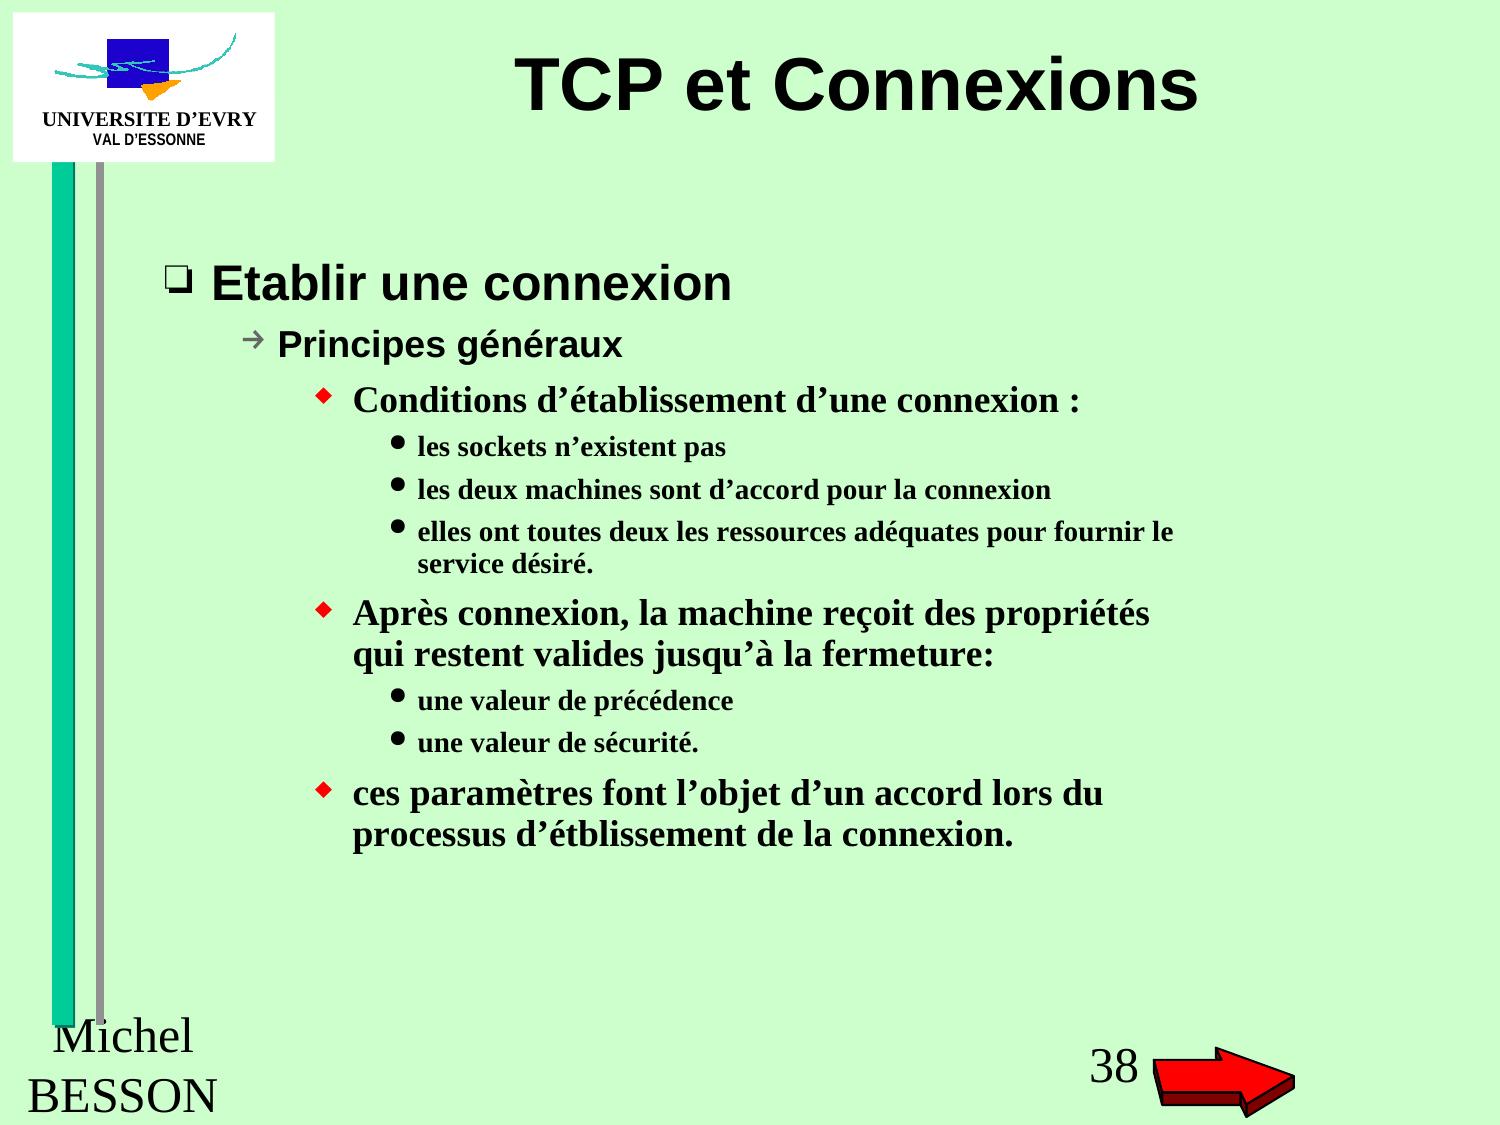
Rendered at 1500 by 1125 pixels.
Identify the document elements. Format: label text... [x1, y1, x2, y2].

text_box [1153, 1047, 1294, 1117]
title TCP et Connexions [312, 9, 1466, 163]
picture [24, 21, 263, 101]
list Etablir une connexion Principes généraux Conditions d’établissement d’une connexion : les sockets n’existent pas les deux machines sont d’accord pour la connexion elles ont toutes deux les ressources adéquates pour fournir le service désiré. Après connexion, la machine reçoit des propriétés qui restent valides jusqu’à la fermeture: une valeur de précédence une valeur de sécurité. ces paramètres font l’objet d’un accord lors du processus d’étblissement de la connexion. [149, 249, 1196, 1015]
